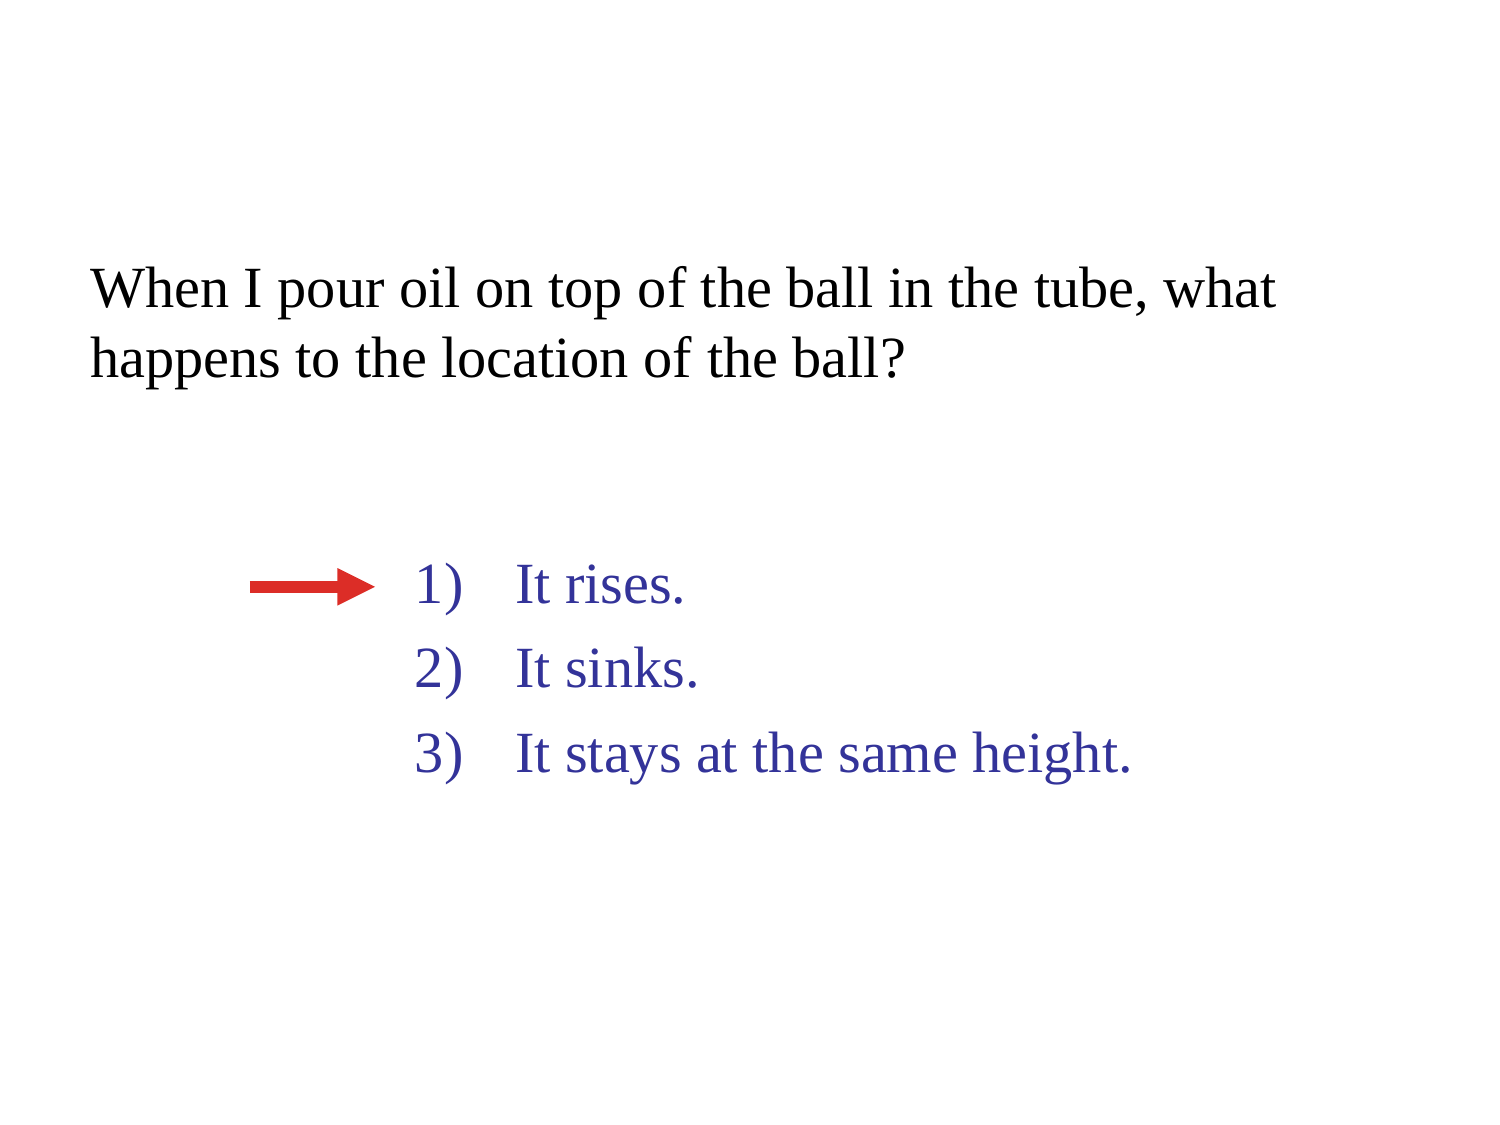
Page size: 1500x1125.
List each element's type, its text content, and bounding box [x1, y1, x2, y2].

list It rises. It sinks. It stays at the same height. [399, 537, 1238, 876]
title When I pour oil on top of the ball in the tube, what happens to the location of the ball? [75, 37, 1438, 601]
